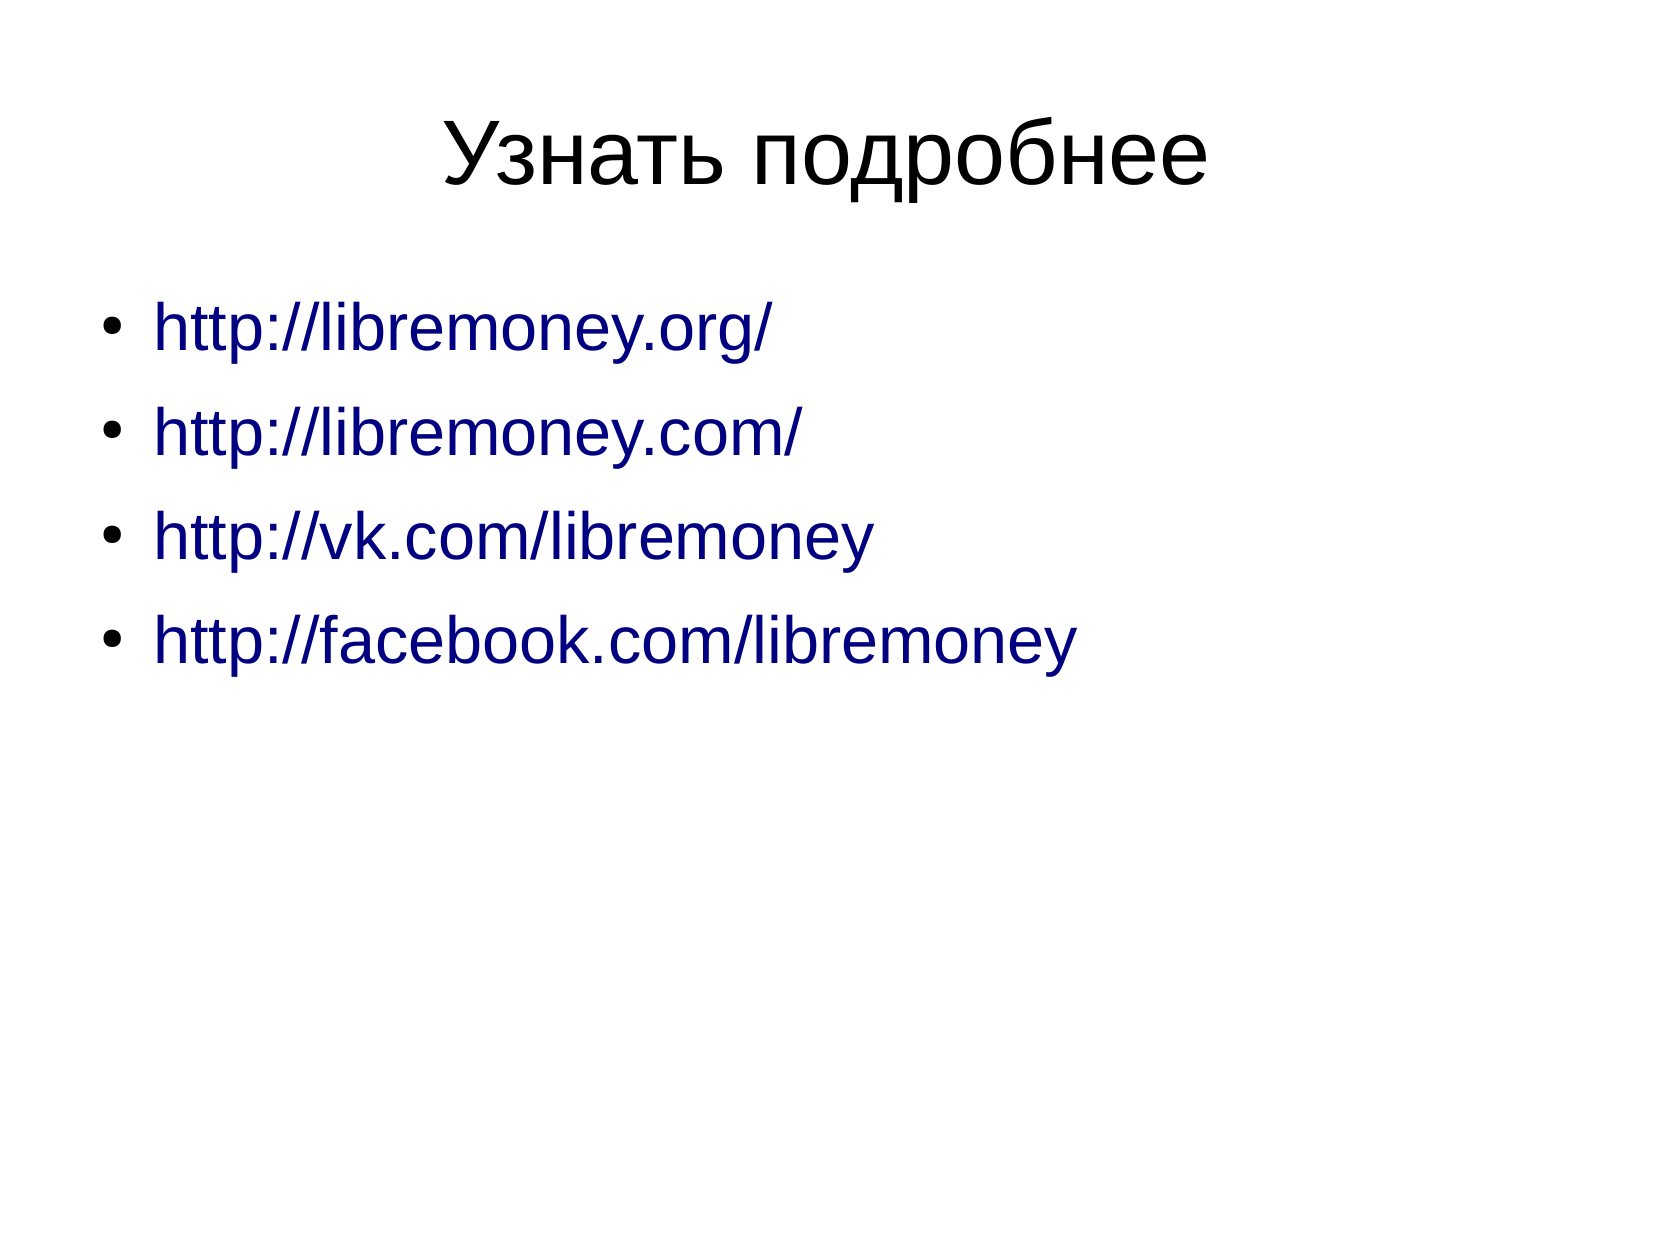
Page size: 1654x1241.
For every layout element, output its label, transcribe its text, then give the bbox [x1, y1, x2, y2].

list http://libremoney.org/ http://libremoney.com/ http://vk.com/libremoney http://facebook.com/libremoney [82, 290, 1571, 1010]
title Узнать подробнее [82, 49, 1571, 257]
